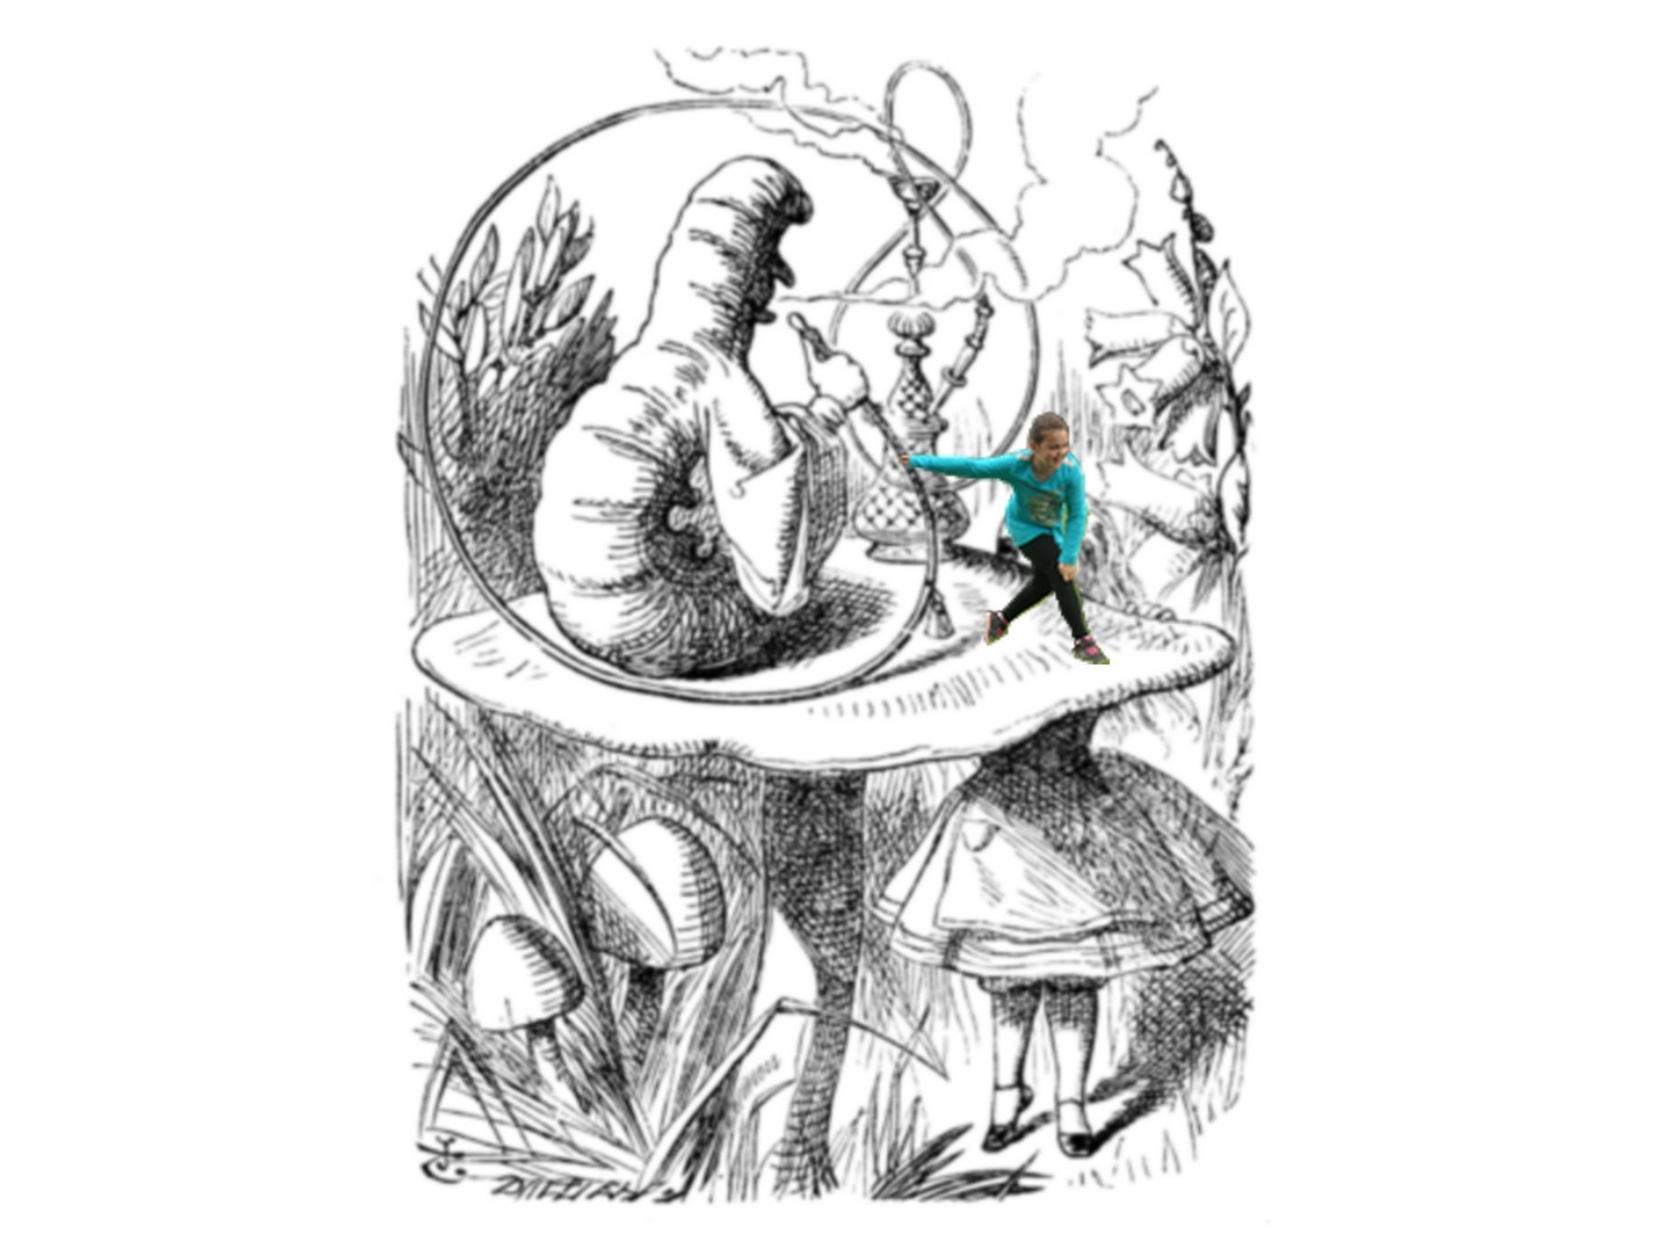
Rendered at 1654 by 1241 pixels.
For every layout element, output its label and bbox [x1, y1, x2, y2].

picture [365, 0, 1293, 1241]
